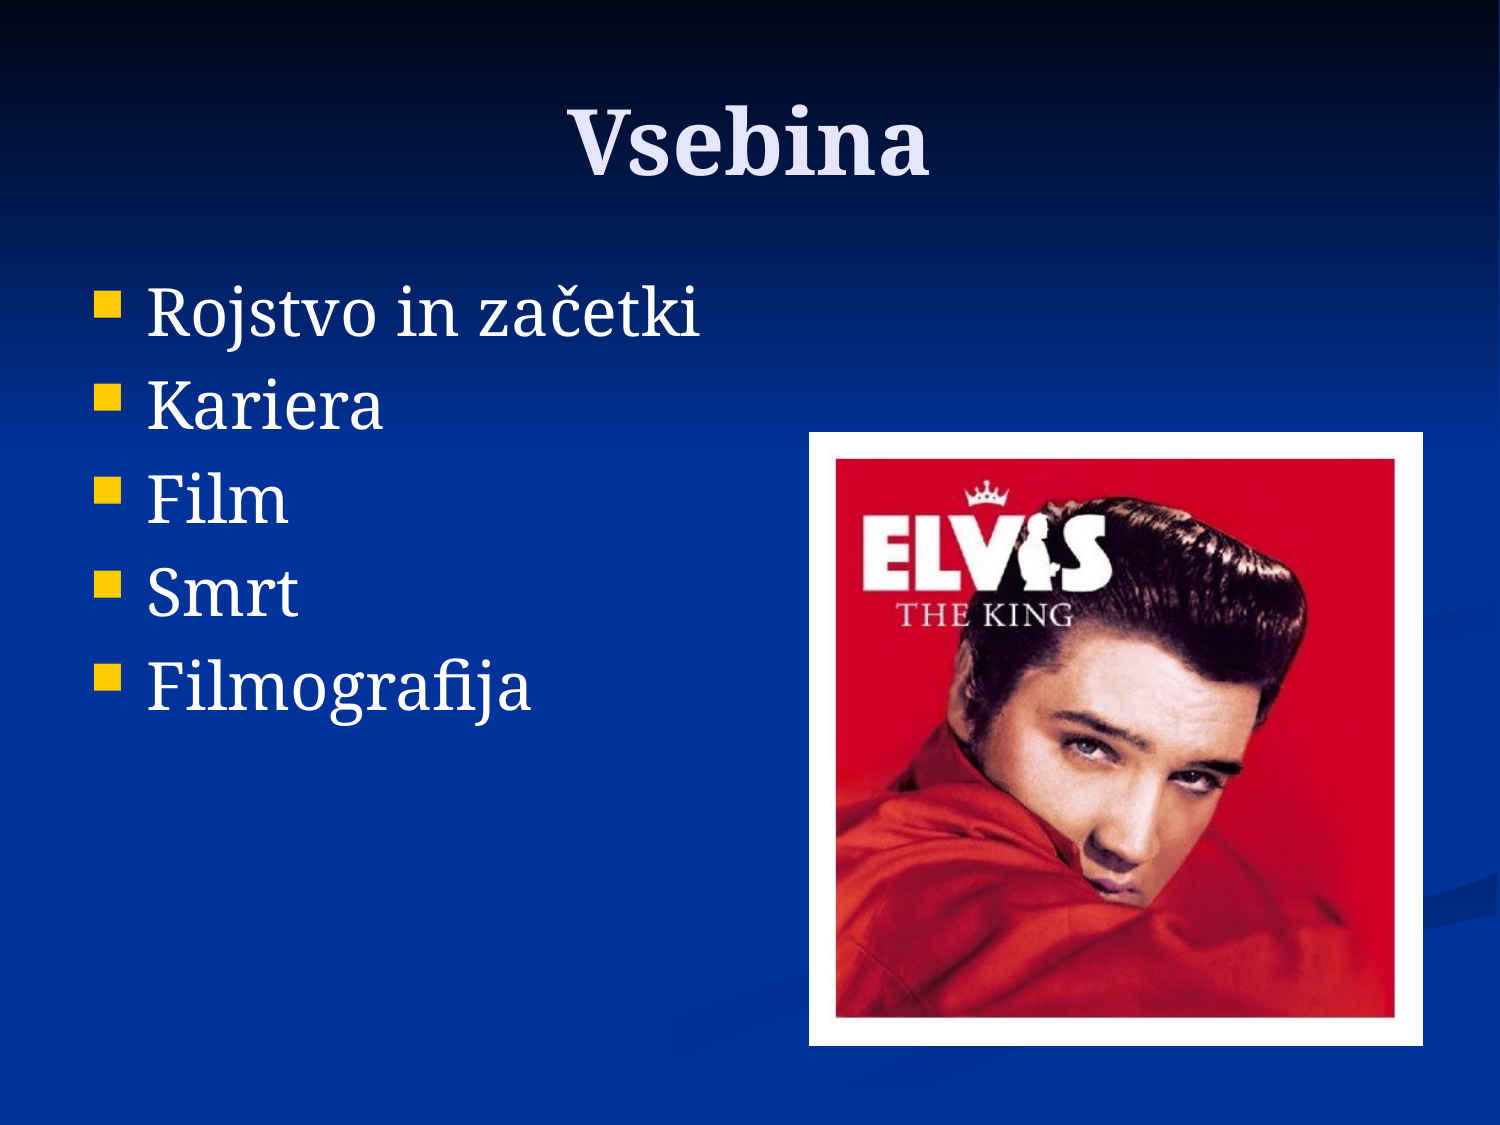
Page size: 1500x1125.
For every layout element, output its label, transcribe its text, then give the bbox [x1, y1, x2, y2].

list Rojstvo in začetki Kariera Film Smrt Filmografija [75, 262, 1425, 1005]
title Vsebina [75, 45, 1425, 233]
picture [809, 432, 1423, 1046]
